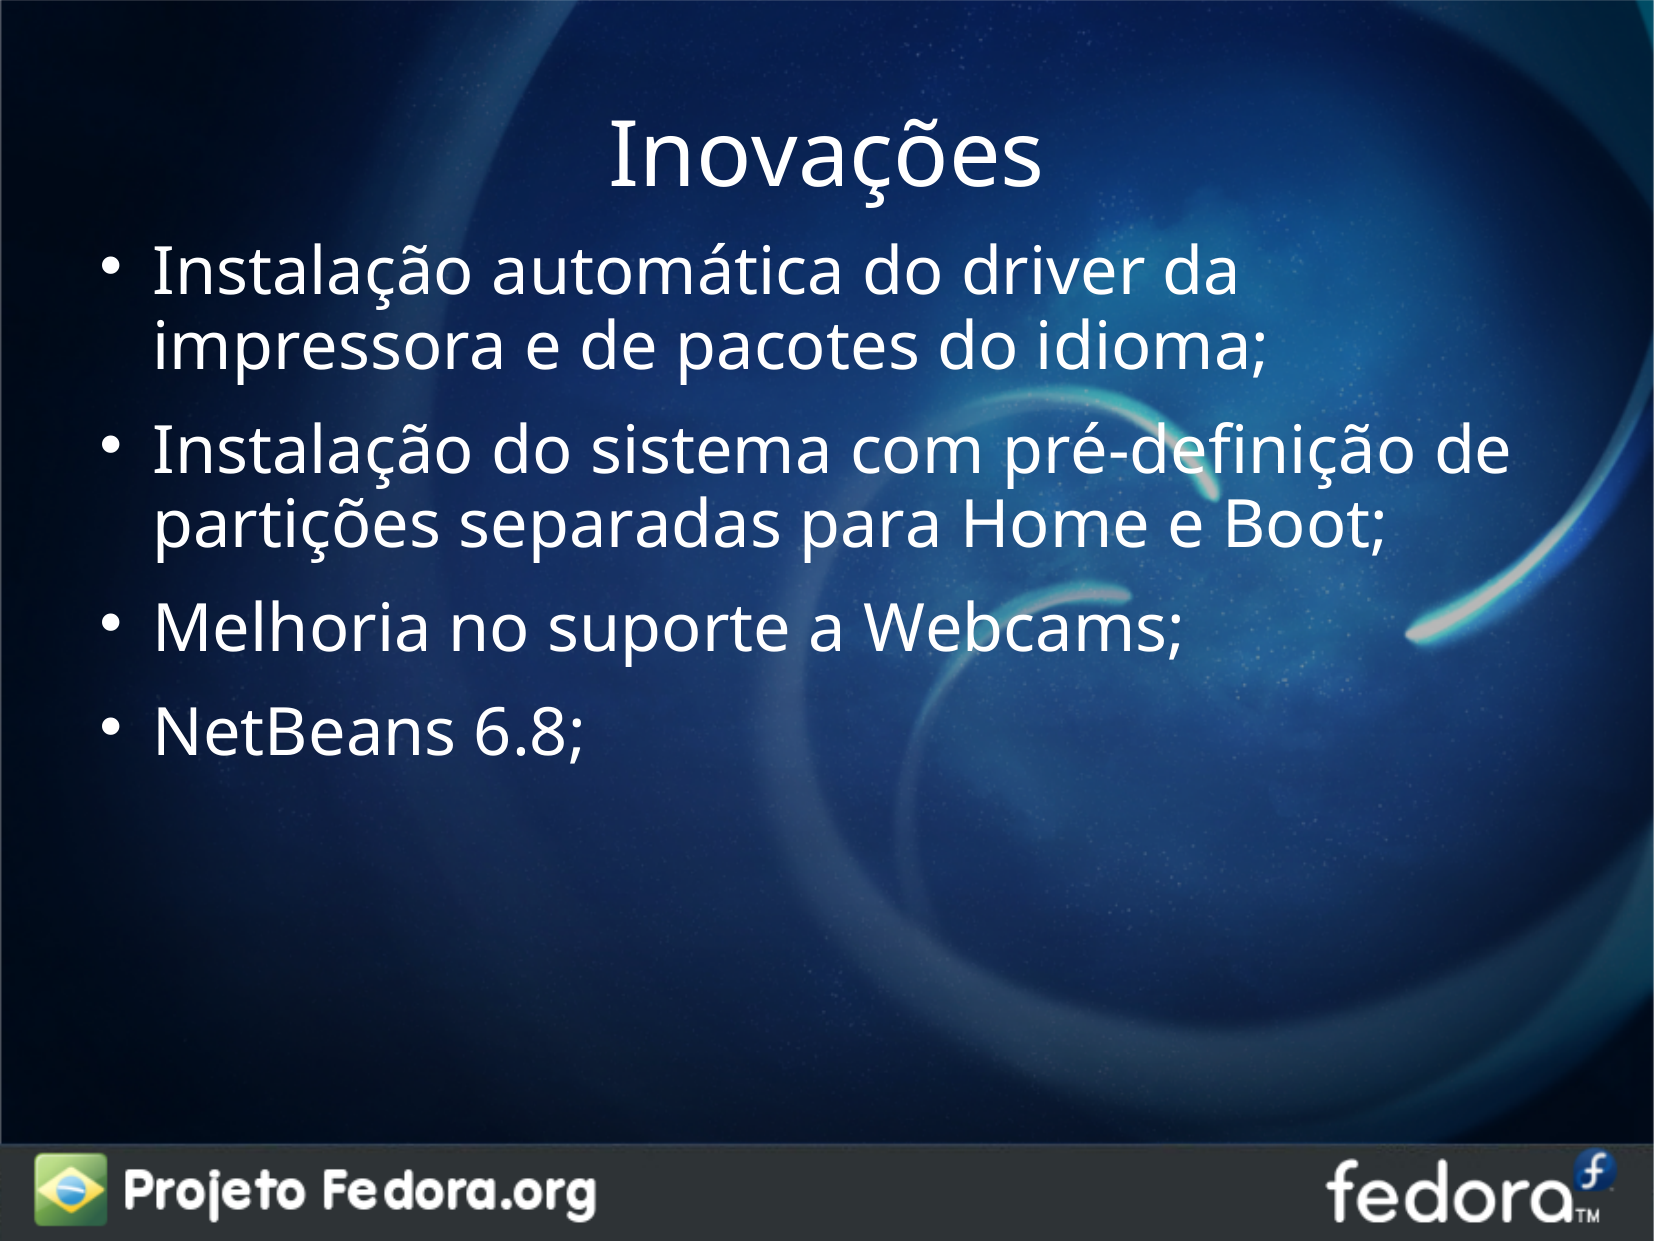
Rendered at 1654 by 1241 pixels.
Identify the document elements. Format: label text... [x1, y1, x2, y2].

title Inovações [82, 49, 1571, 230]
picture [0, 0, 1654, 1241]
list Instalação automática do driver da impressora e de pacotes do idioma; Instalação do sistema com pré-definição de partições separadas para Home e Boot; Melhoria no suporte a Webcams; NetBeans 6.8; [82, 230, 1571, 1113]
